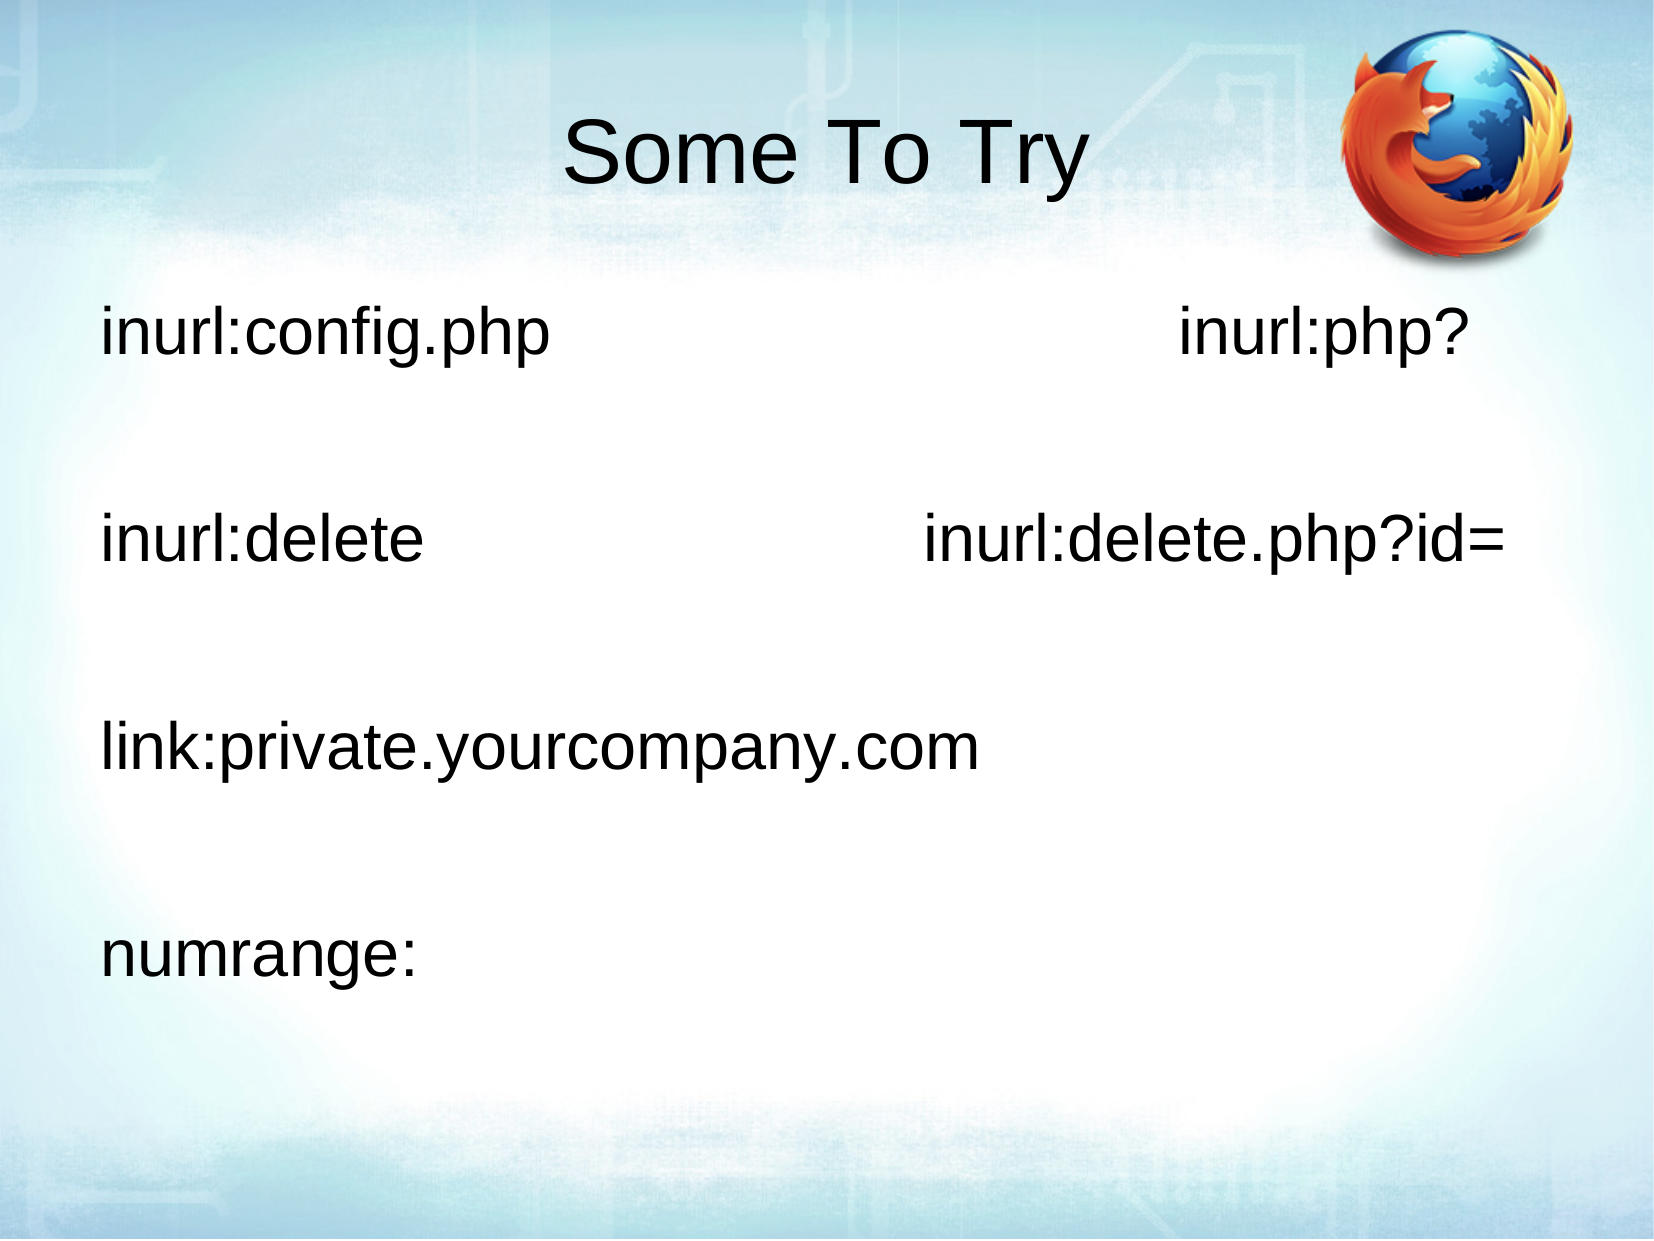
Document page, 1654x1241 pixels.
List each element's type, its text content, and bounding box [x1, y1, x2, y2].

picture [0, 0, 1654, 1239]
list inurl:config.php inurl:php? inurl:delete inurl:delete.php?id= link:private.yourcompany.com numrange: [82, 290, 1571, 1099]
title Some To Try [82, 49, 1571, 257]
